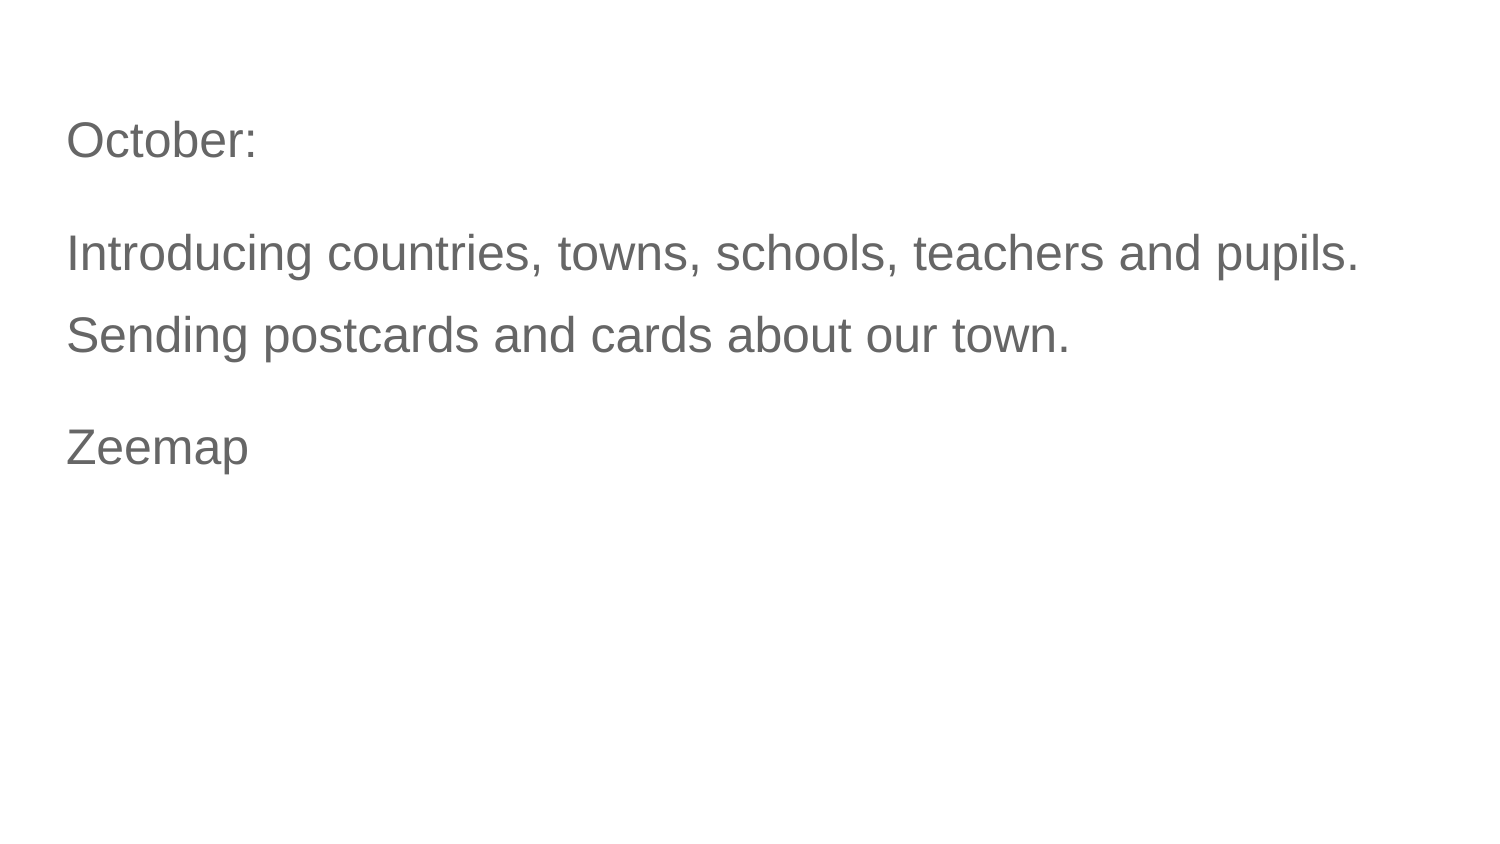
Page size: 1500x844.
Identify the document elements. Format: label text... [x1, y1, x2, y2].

list October: Introducing countries, towns, schools, teachers and pupils. Sending postcards and cards about our town. Zeemap [51, 71, 1449, 580]
